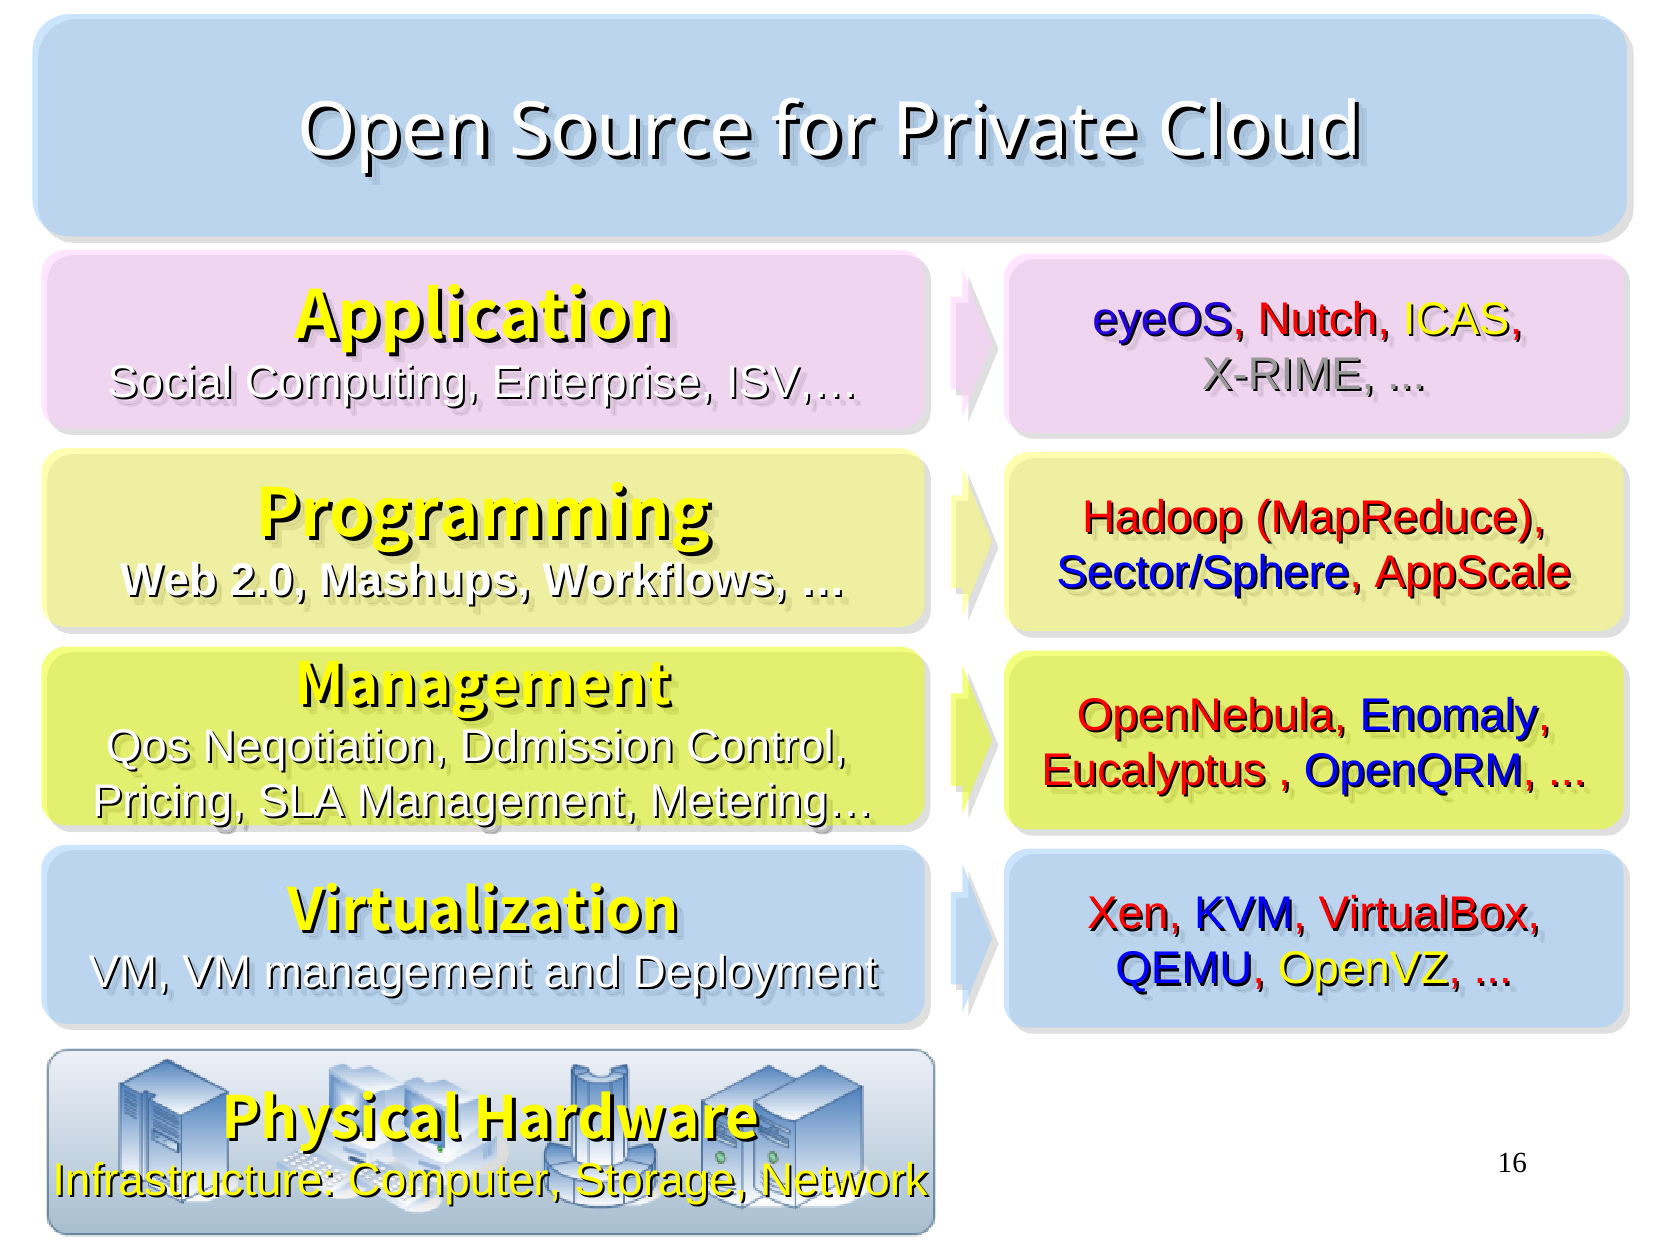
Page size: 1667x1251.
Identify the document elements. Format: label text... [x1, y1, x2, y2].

text_box Programming Web 2.0, Mashups, Workflows, … [41, 448, 925, 628]
text_box Hadoop (MapReduce), Sector/Sphere, AppScale [1003, 452, 1624, 632]
text_box [950, 665, 993, 814]
text_box [950, 269, 993, 418]
picture [41, 1043, 940, 1242]
text_box [950, 467, 993, 616]
text_box [950, 864, 993, 1013]
text_box eyeOS, Nutch, ICAS, X-RIME, ... [1003, 253, 1624, 433]
text_box Application Social Computing, Enterprise, ISV,… [41, 249, 925, 429]
text_box Management Qos Neqotiation, Ddmission Control, Pricing, SLA Management, Metering… [41, 646, 925, 826]
text_box Xen, KVM, VirtualBox, QEMU, OpenVZ, ... [1003, 848, 1624, 1028]
text_box OpenNebula, Enomaly, Eucalyptus , OpenQRM, ... [1003, 650, 1624, 830]
text_box Open Source for Private Cloud [32, 14, 1628, 237]
text_box Virtualization VM, VM management and Deployment [41, 844, 925, 1024]
